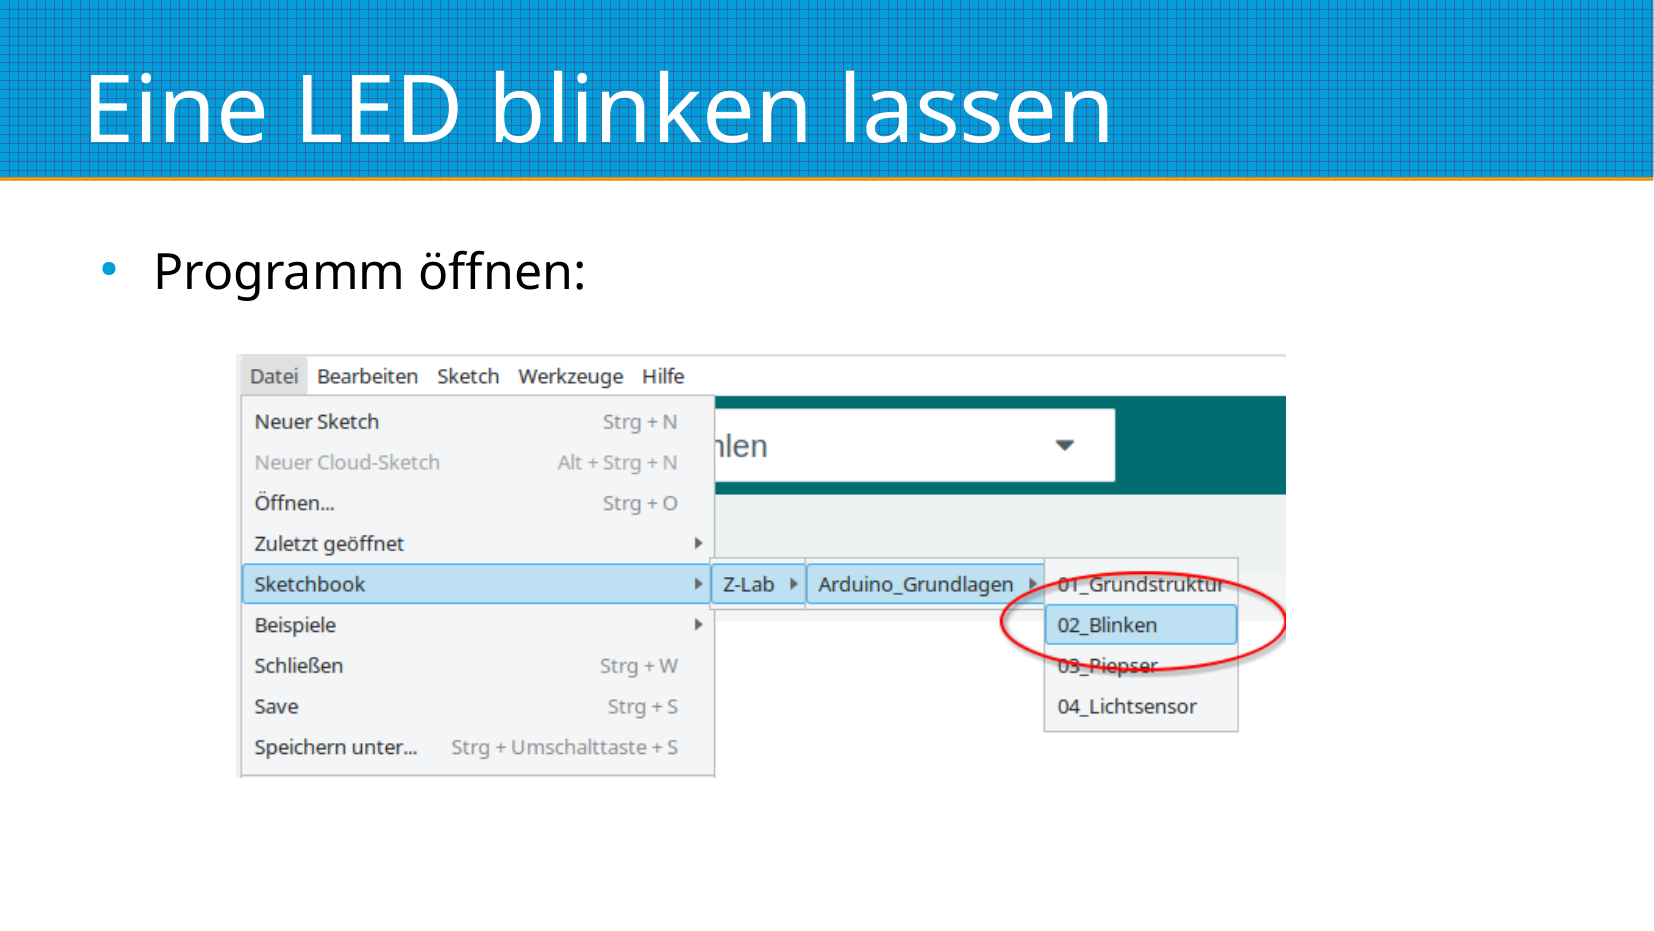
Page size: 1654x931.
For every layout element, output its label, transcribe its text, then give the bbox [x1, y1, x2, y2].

list Programm öffnen: [82, 236, 1563, 811]
picture [236, 354, 1286, 778]
title Eine LED blinken lassen [82, 14, 1571, 171]
